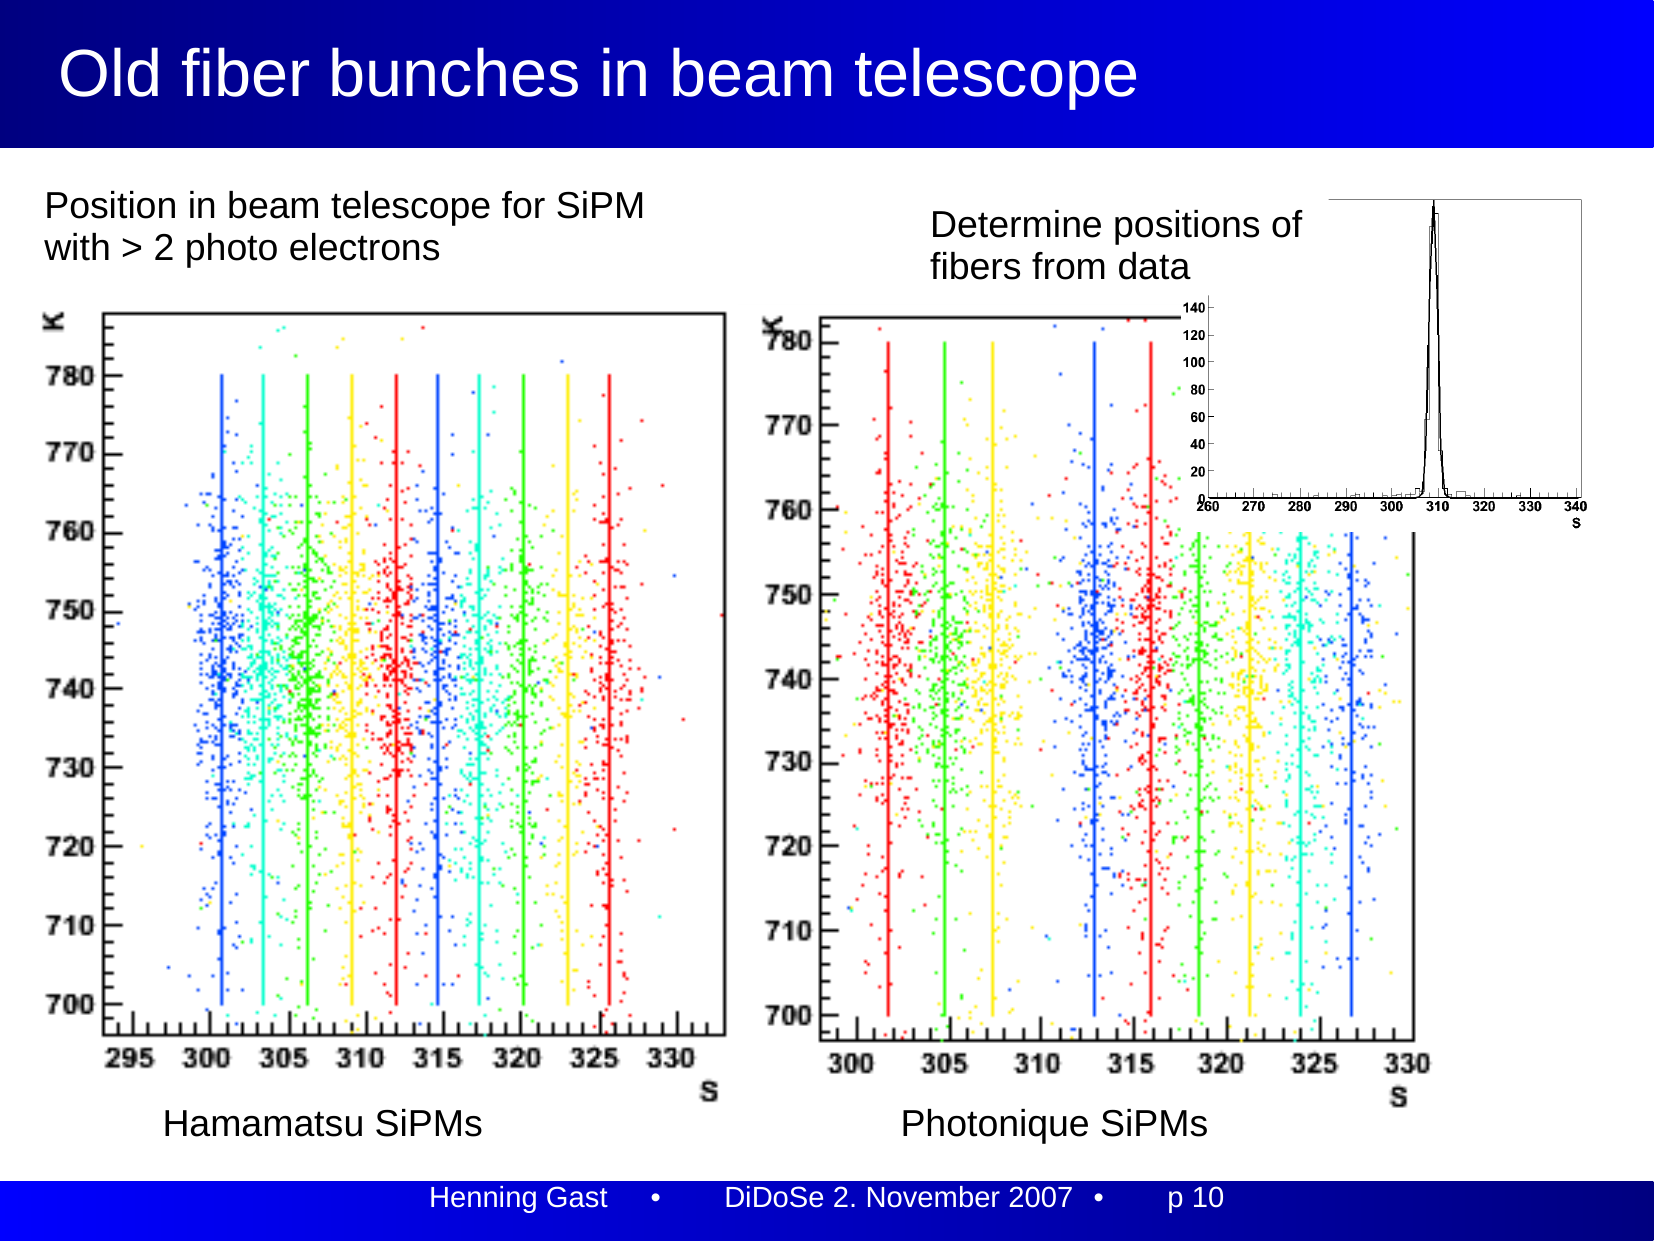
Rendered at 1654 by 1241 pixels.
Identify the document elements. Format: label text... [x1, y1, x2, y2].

text_box Position in beam telescope for SiPM with > 2 photo electrons [29, 177, 680, 276]
text_box Determine positions of fibers from data [915, 196, 1329, 296]
text_box Photonique SiPMs [885, 1094, 1359, 1152]
title Old fiber bunches in beam telescope [0, 0, 1654, 148]
text_box Hamamatsu SiPMs [147, 1094, 621, 1152]
picture [29, 194, 1595, 1123]
